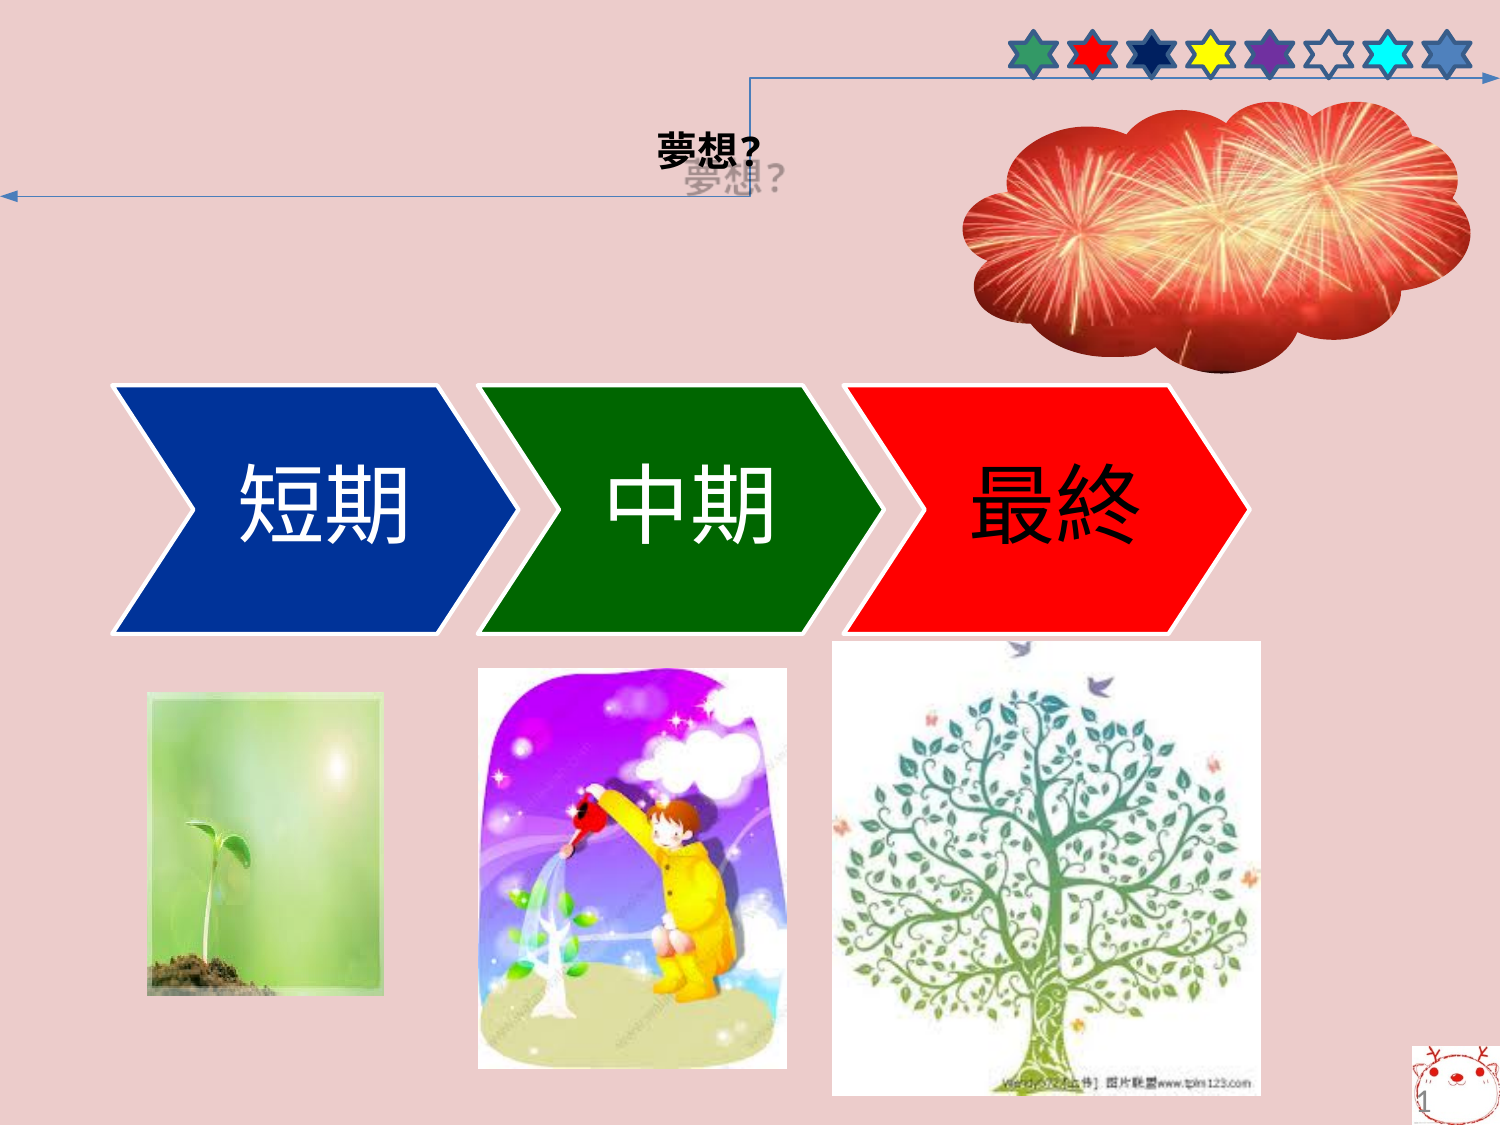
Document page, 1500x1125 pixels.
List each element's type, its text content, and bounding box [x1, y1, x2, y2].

text_box 1 [1399, 1069, 1490, 1125]
text_box 最終 [843, 385, 1250, 634]
picture [147, 692, 384, 996]
text_box 中期 [477, 385, 885, 634]
text_box 短期 [112, 385, 519, 634]
picture [478, 668, 787, 1069]
picture [832, 641, 1261, 1096]
text_box [962, 101, 1471, 374]
title 夢想? [395, 90, 1022, 232]
